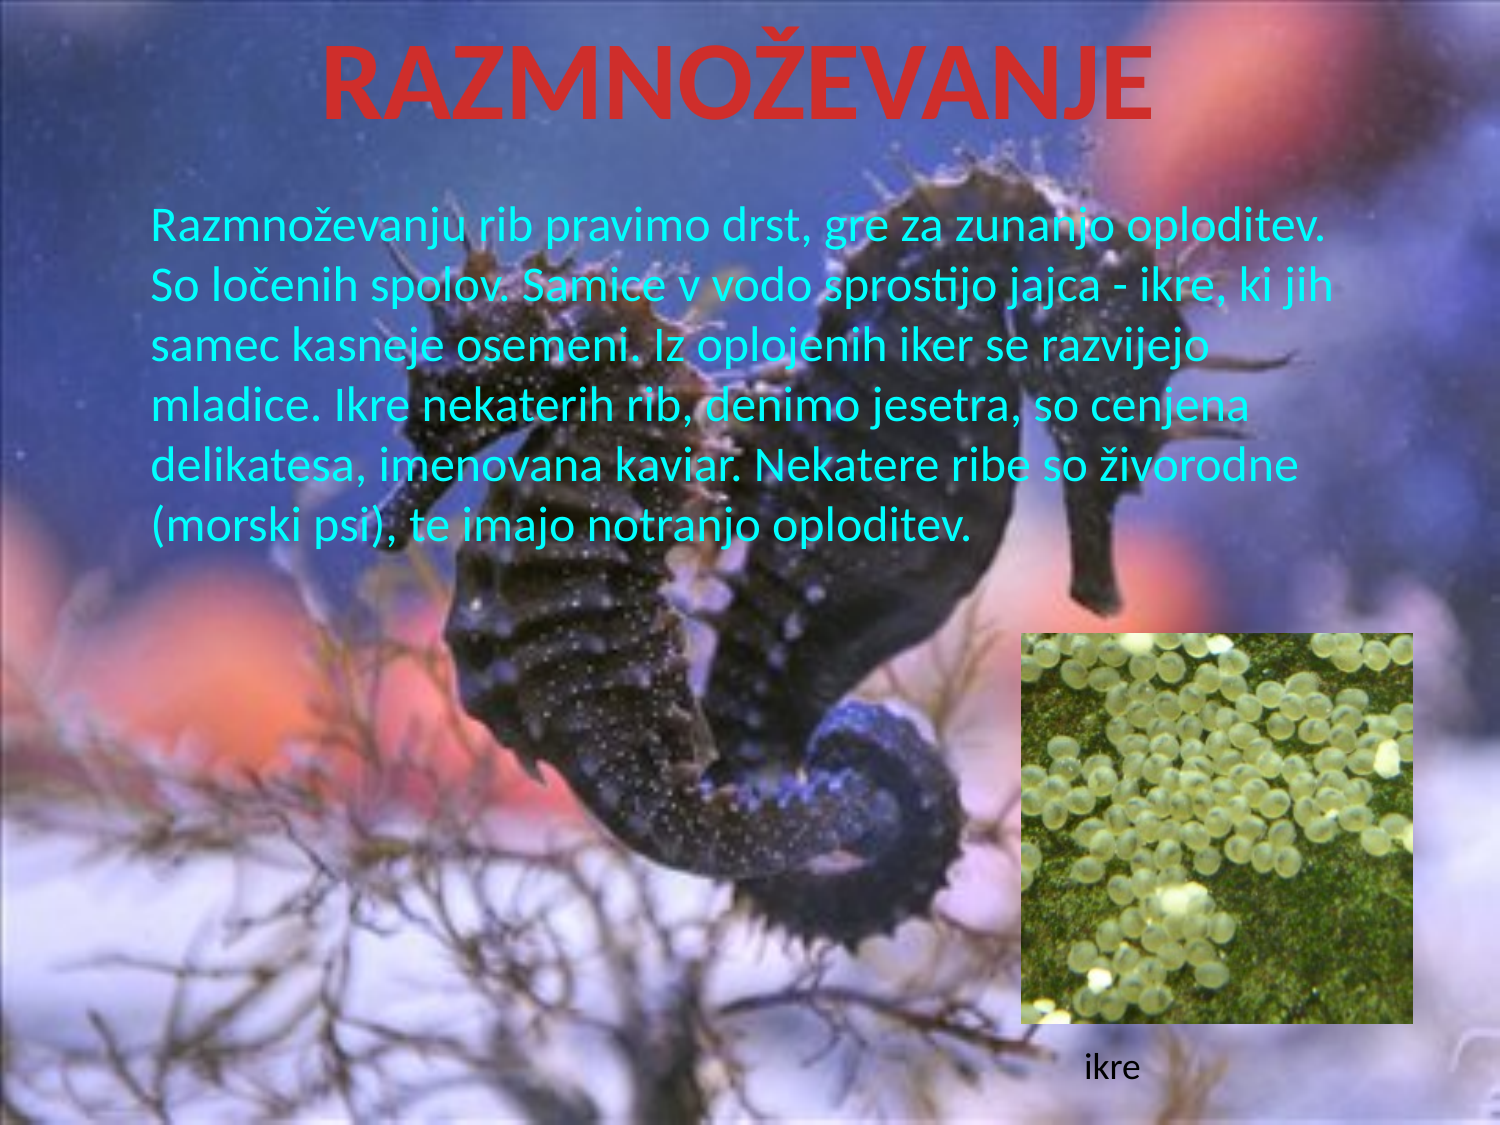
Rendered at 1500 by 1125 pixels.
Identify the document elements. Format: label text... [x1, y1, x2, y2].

picture [0, 0, 1500, 1125]
text_box RAZMNOŽEVANJE [305, 0, 1171, 150]
text_box Razmnoževanju rib pravimo drst, gre za zunanjo oploditev. So ločenih spolov. Samice v vodo sprostijo jajca - ikre, ki jih samec kasneje osemeni. Iz oplojenih iker se razvijejo mladice. Ikre nekaterih rib, denimo jesetra, so cenjena delikatesa, imenovana kaviar. Nekatere ribe so živorodne (morski psi), te imajo notranjo oploditev. [135, 184, 1376, 560]
text_box ikre [1069, 1034, 1156, 1095]
